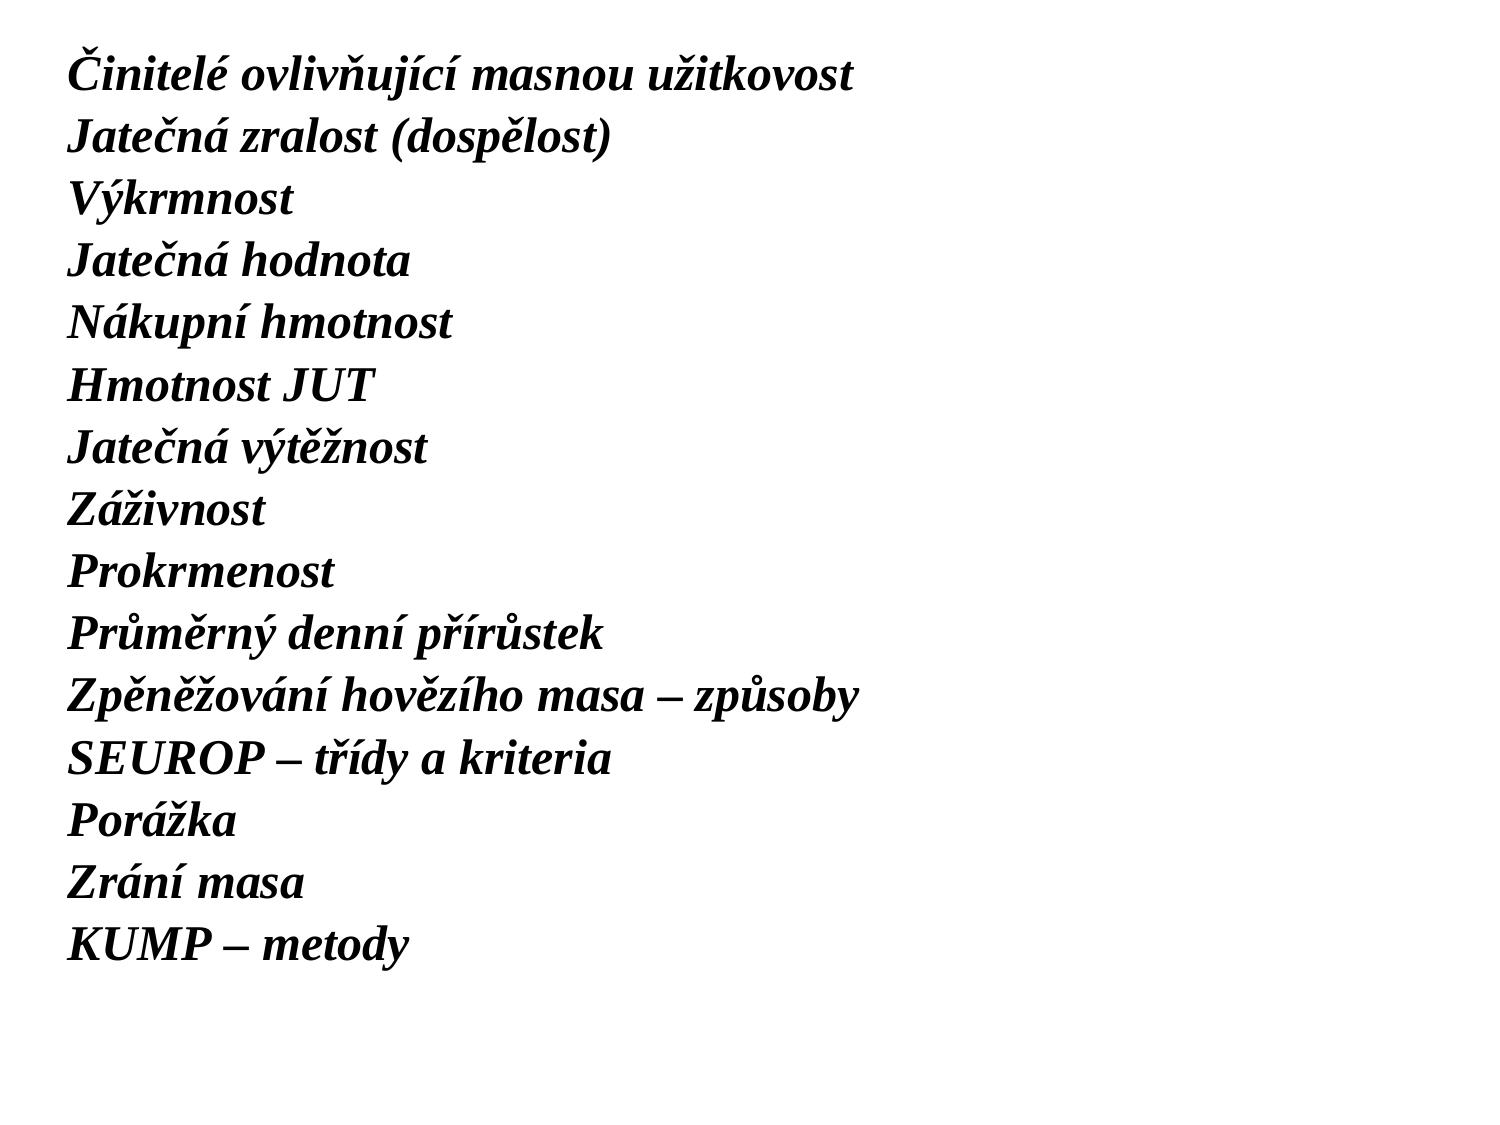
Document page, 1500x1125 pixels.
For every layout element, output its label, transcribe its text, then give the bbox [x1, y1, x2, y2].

list Činitelé ovlivňující masnou užitkovost Jatečná zralost (dospělost) Výkrmnost Jatečná hodnota Nákupní hmotnost Hmotnost JUT Jatečná výtěžnost Záživnost Prokrmenost Průměrný denní přírůstek Zpěněžování hovězího masa – způsoby SEUROP – třídy a kriteria Porážka Zrání masa KUMP – metody [53, 42, 1459, 1125]
